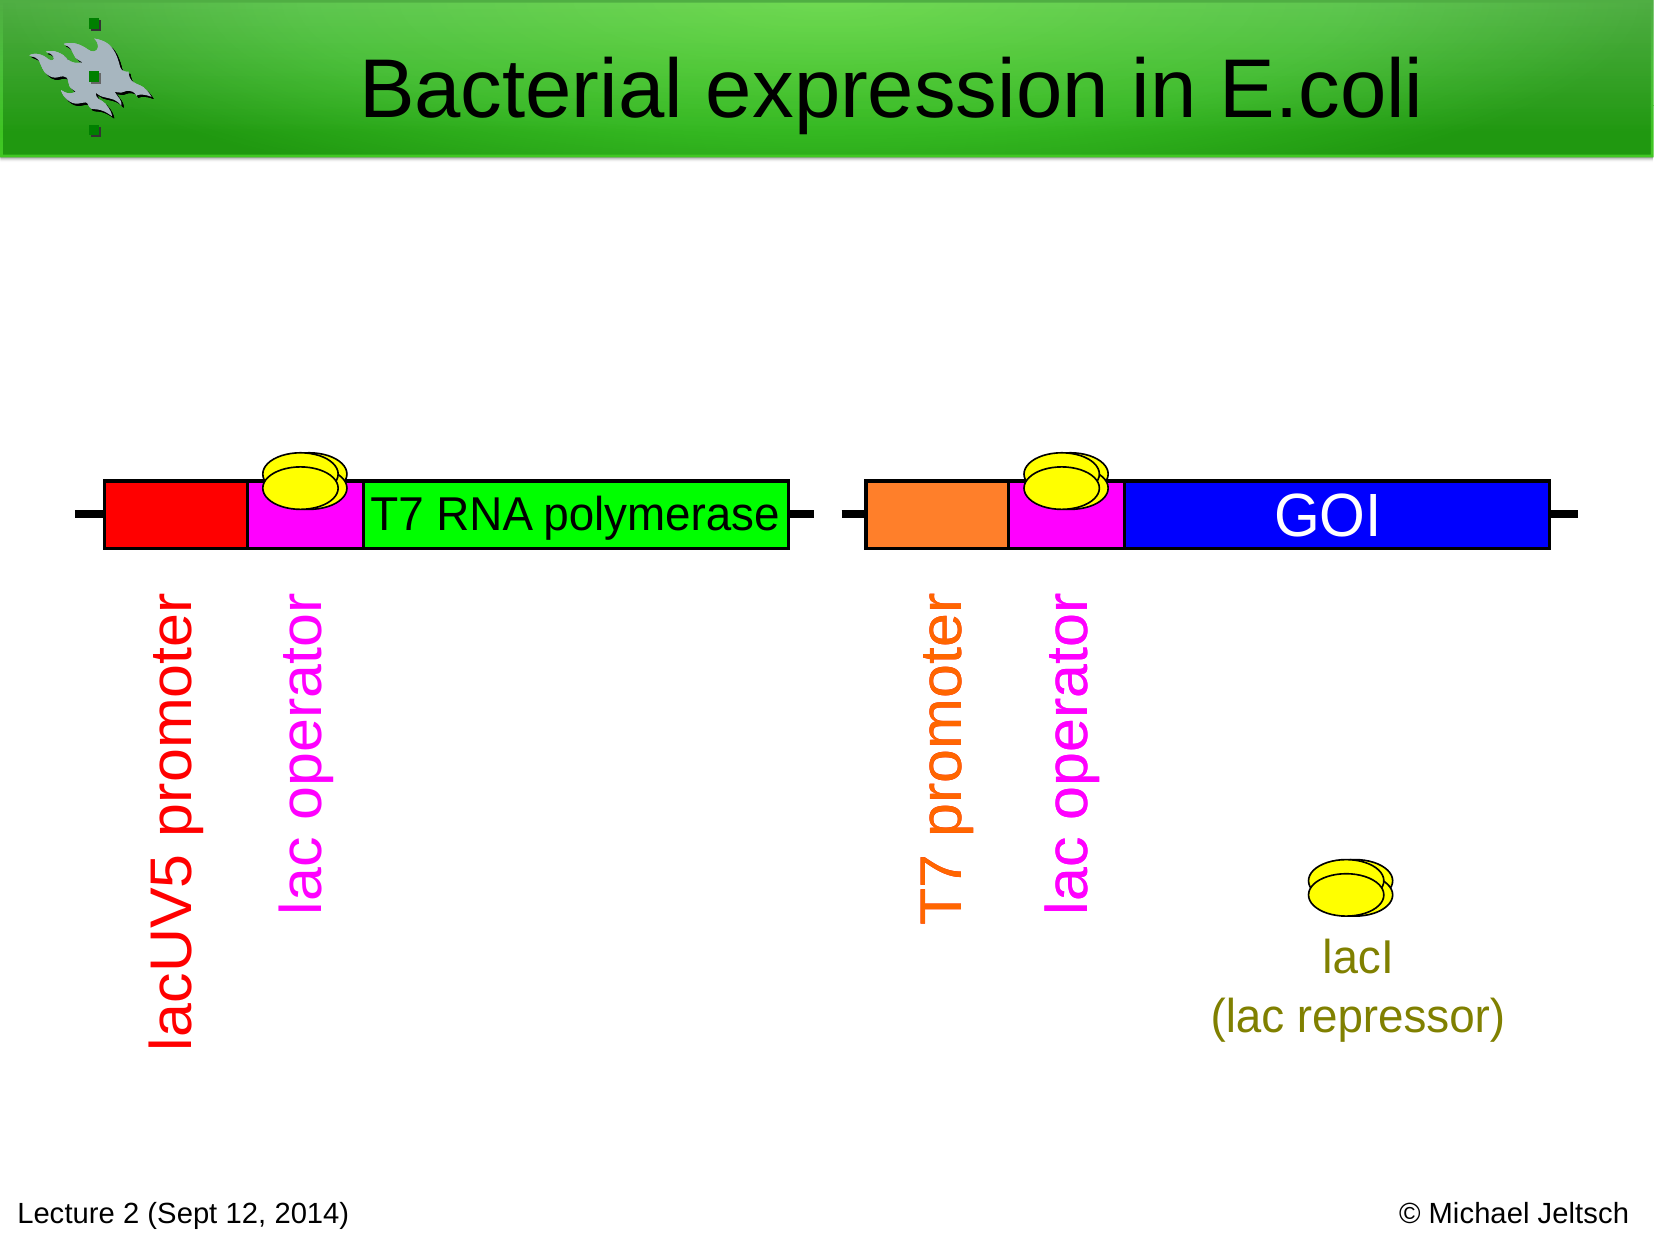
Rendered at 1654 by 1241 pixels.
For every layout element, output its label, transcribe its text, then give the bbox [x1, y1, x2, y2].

picture [70, 229, 1584, 1104]
title Bacterial expression in E.coli [212, 17, 1571, 160]
